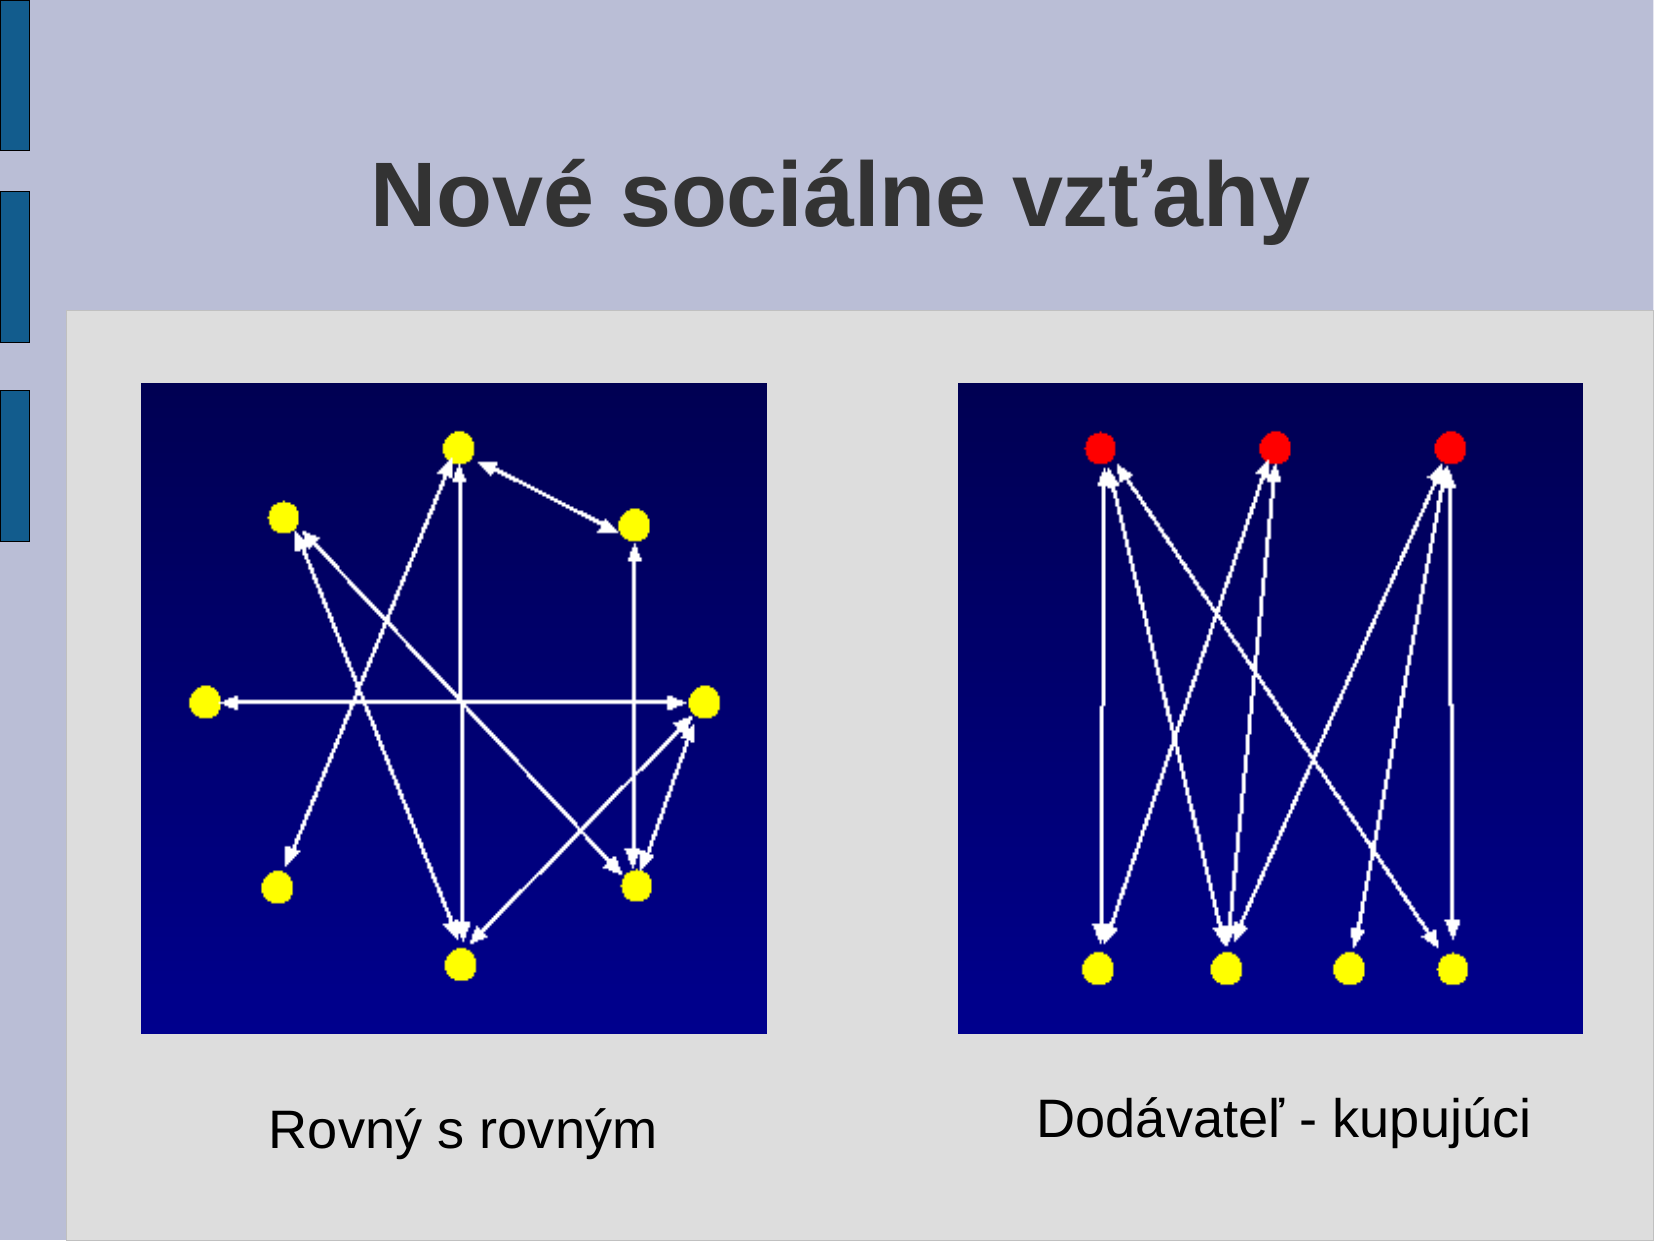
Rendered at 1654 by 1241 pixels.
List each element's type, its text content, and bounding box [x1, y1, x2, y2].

picture [141, 383, 767, 1034]
text_box Dodávateľ - kupujúci [1021, 1080, 1554, 1222]
picture [958, 383, 1583, 1034]
text_box Rovný s rovným [253, 1092, 762, 1171]
title Nové sociálne vzťahy [59, 91, 1625, 299]
